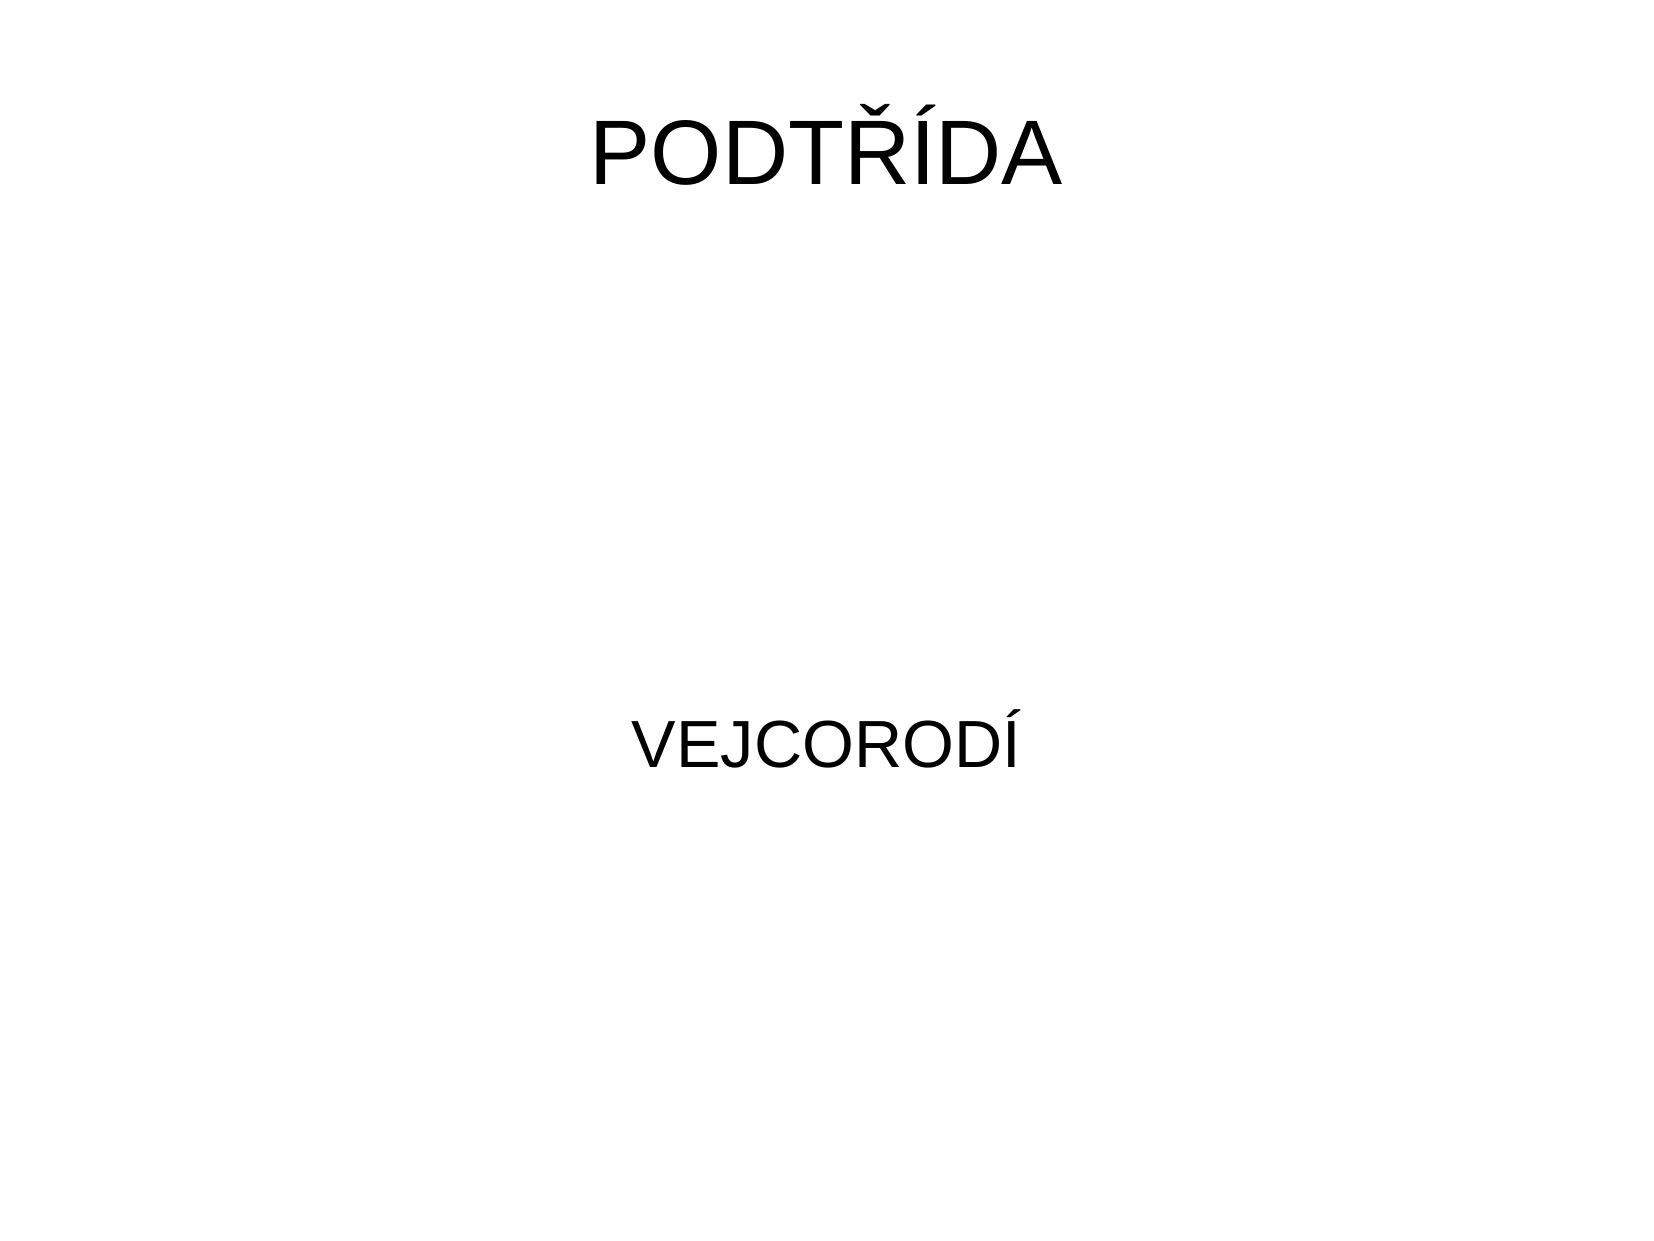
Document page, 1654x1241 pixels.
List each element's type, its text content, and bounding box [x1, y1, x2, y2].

list VEJCORODÍ [82, 290, 1571, 1109]
title PODTŘÍDA [82, 49, 1571, 257]
